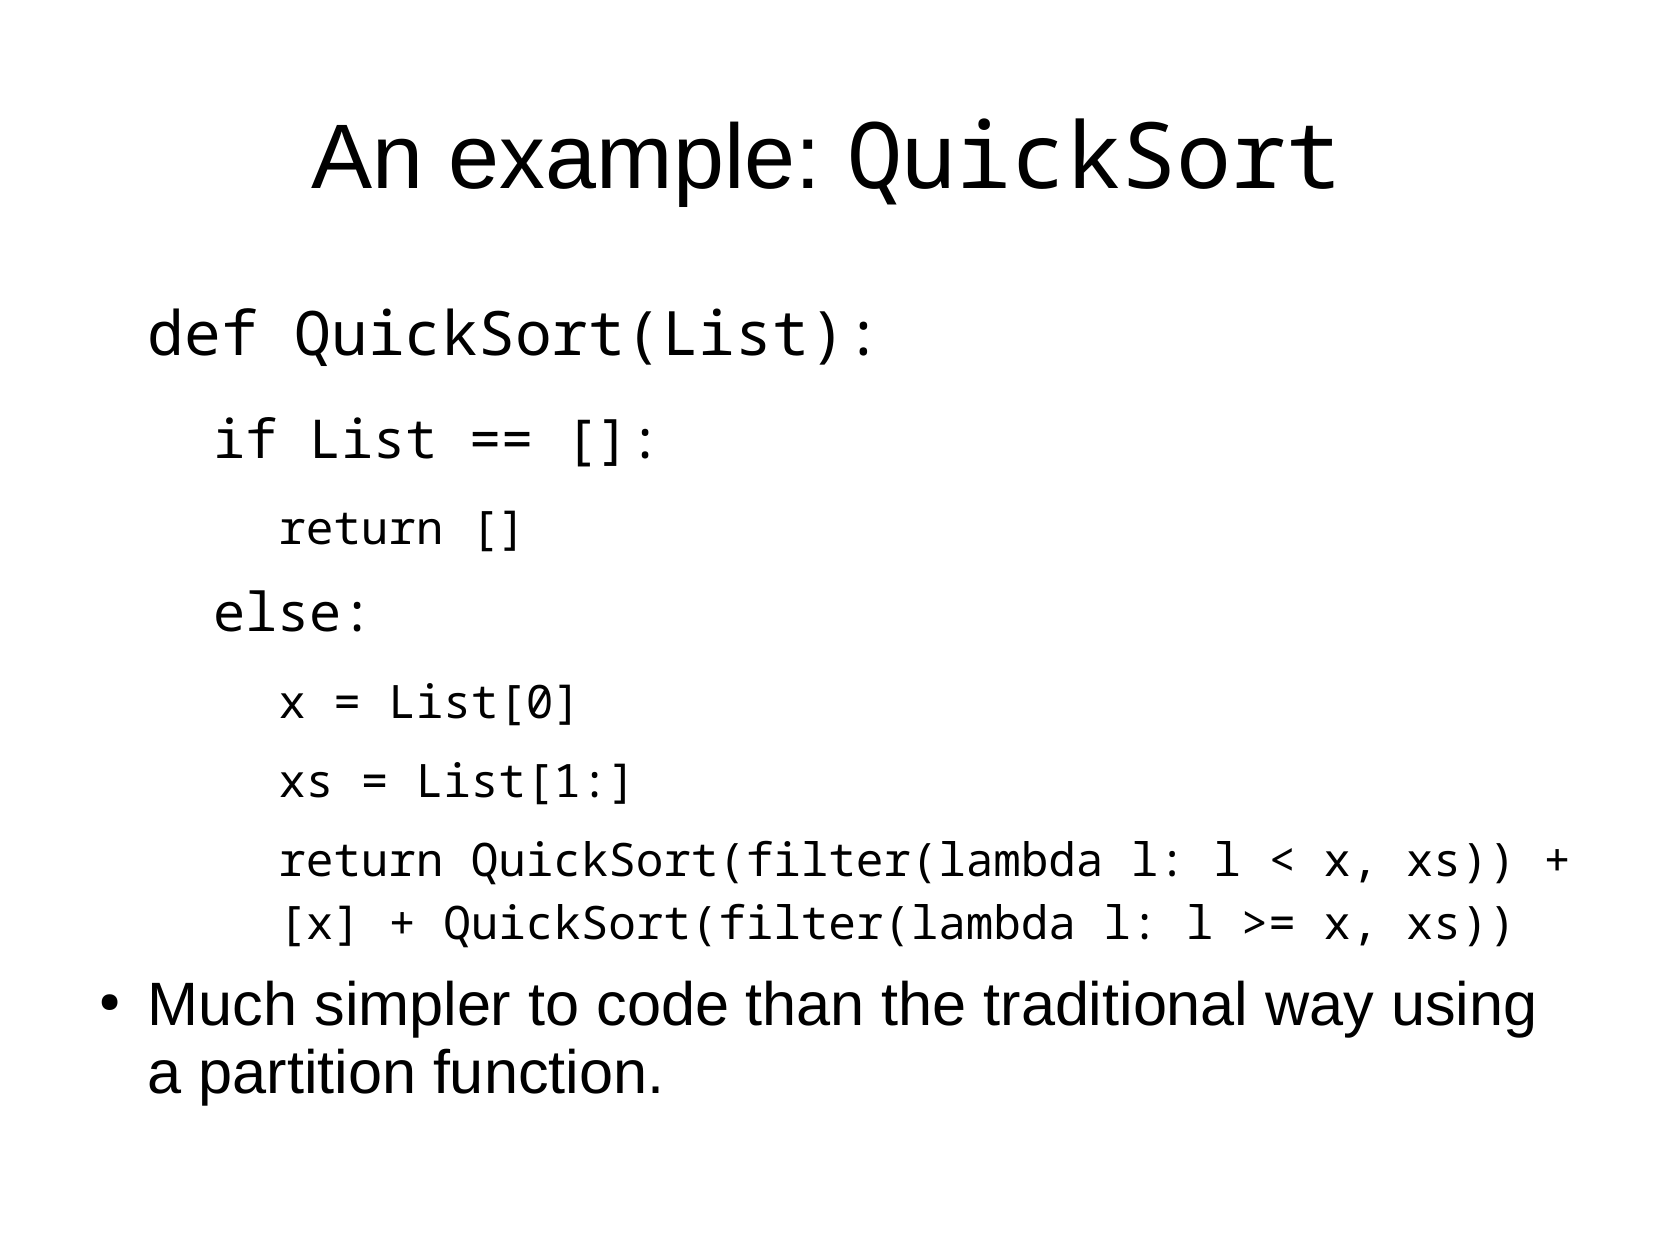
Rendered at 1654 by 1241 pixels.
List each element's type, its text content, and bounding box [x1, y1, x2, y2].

title An example: QuickSort [82, 56, 1571, 250]
list def QuickSort(List): if List == []: return [] else: x = List[0] xs = List[1:] return QuickSort(filter(lambda l: l < x, xs)) + [x] + QuickSort(filter(lambda l: l >= x, xs)) Much simpler to code than the traditional way using a partition function. [82, 290, 1571, 1109]
